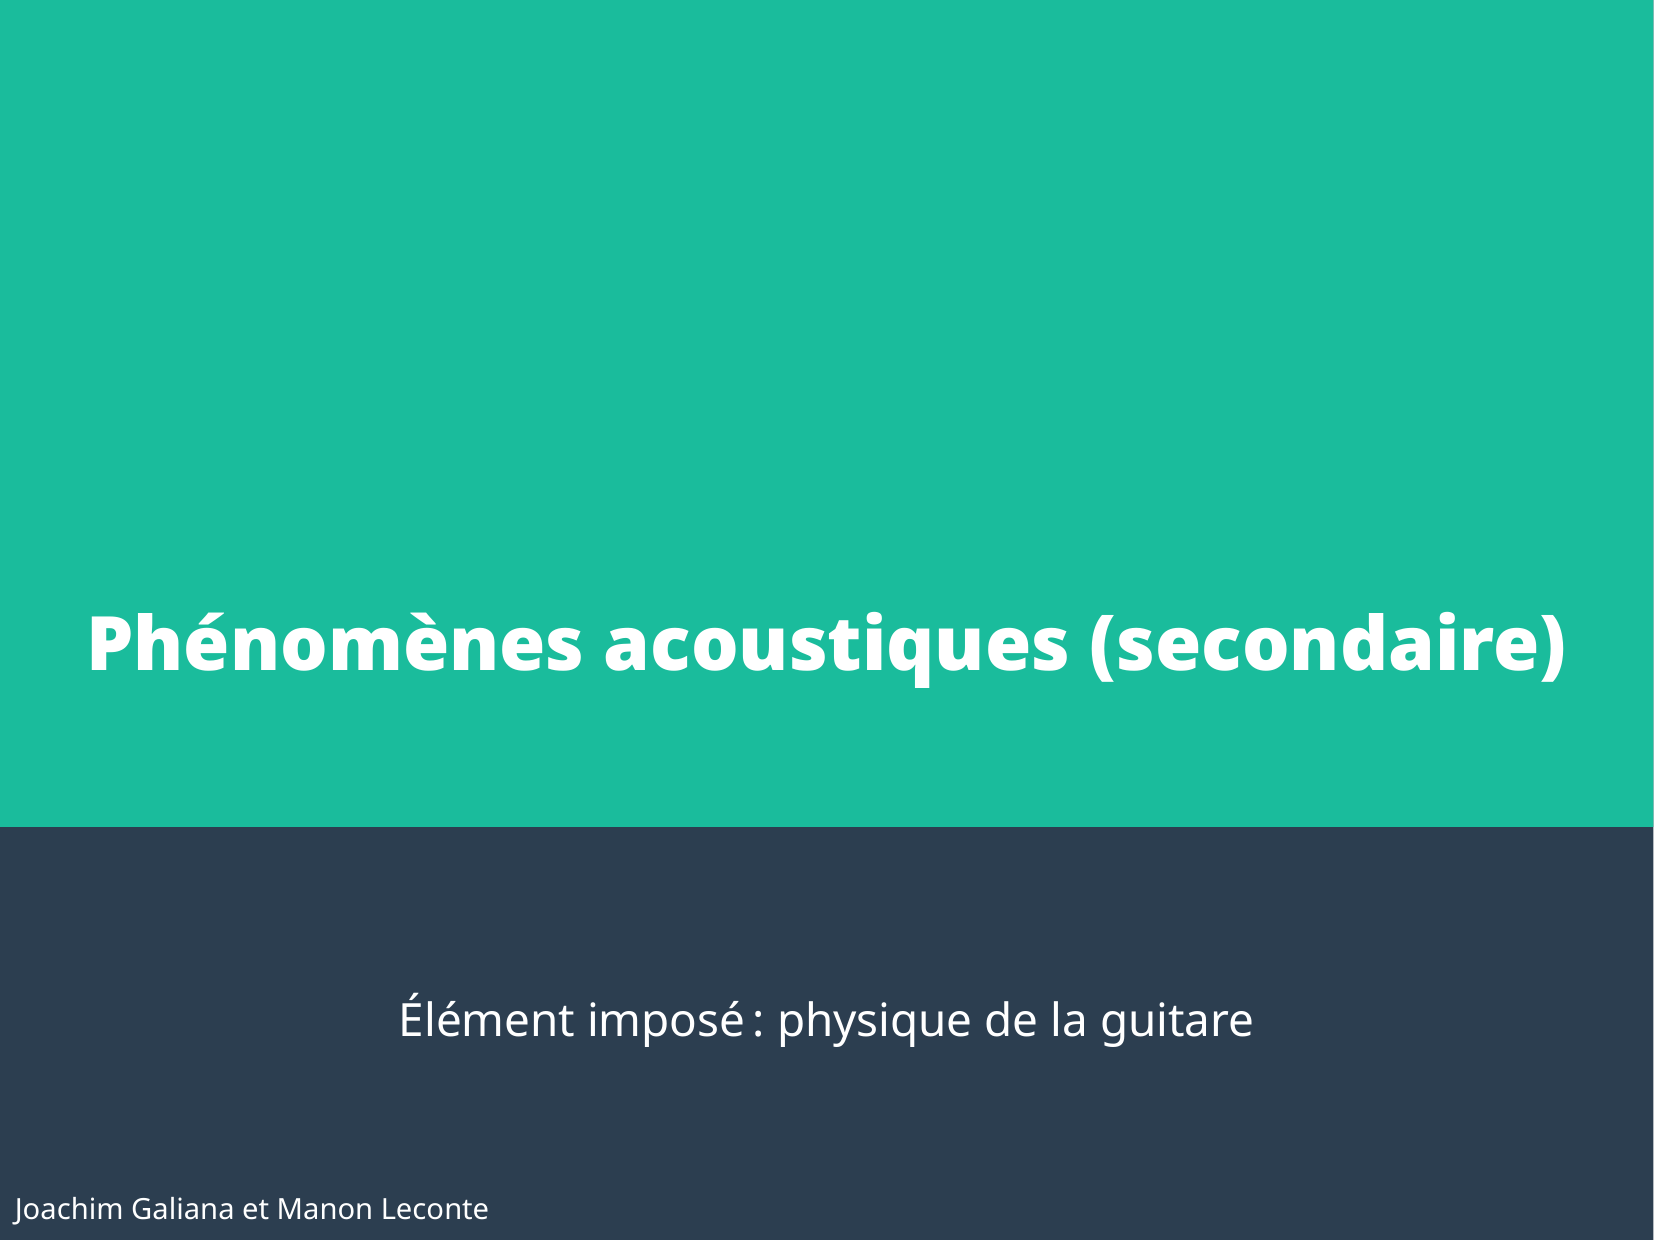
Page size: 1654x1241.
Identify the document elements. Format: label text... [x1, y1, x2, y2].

text_box Joachim Galiana et Manon Leconte [0, 1181, 691, 1241]
subtitle Élément imposé : physique de la guitare [59, 856, 1595, 1182]
title Phénomènes acoustiques (secondaire) [59, 485, 1595, 747]
